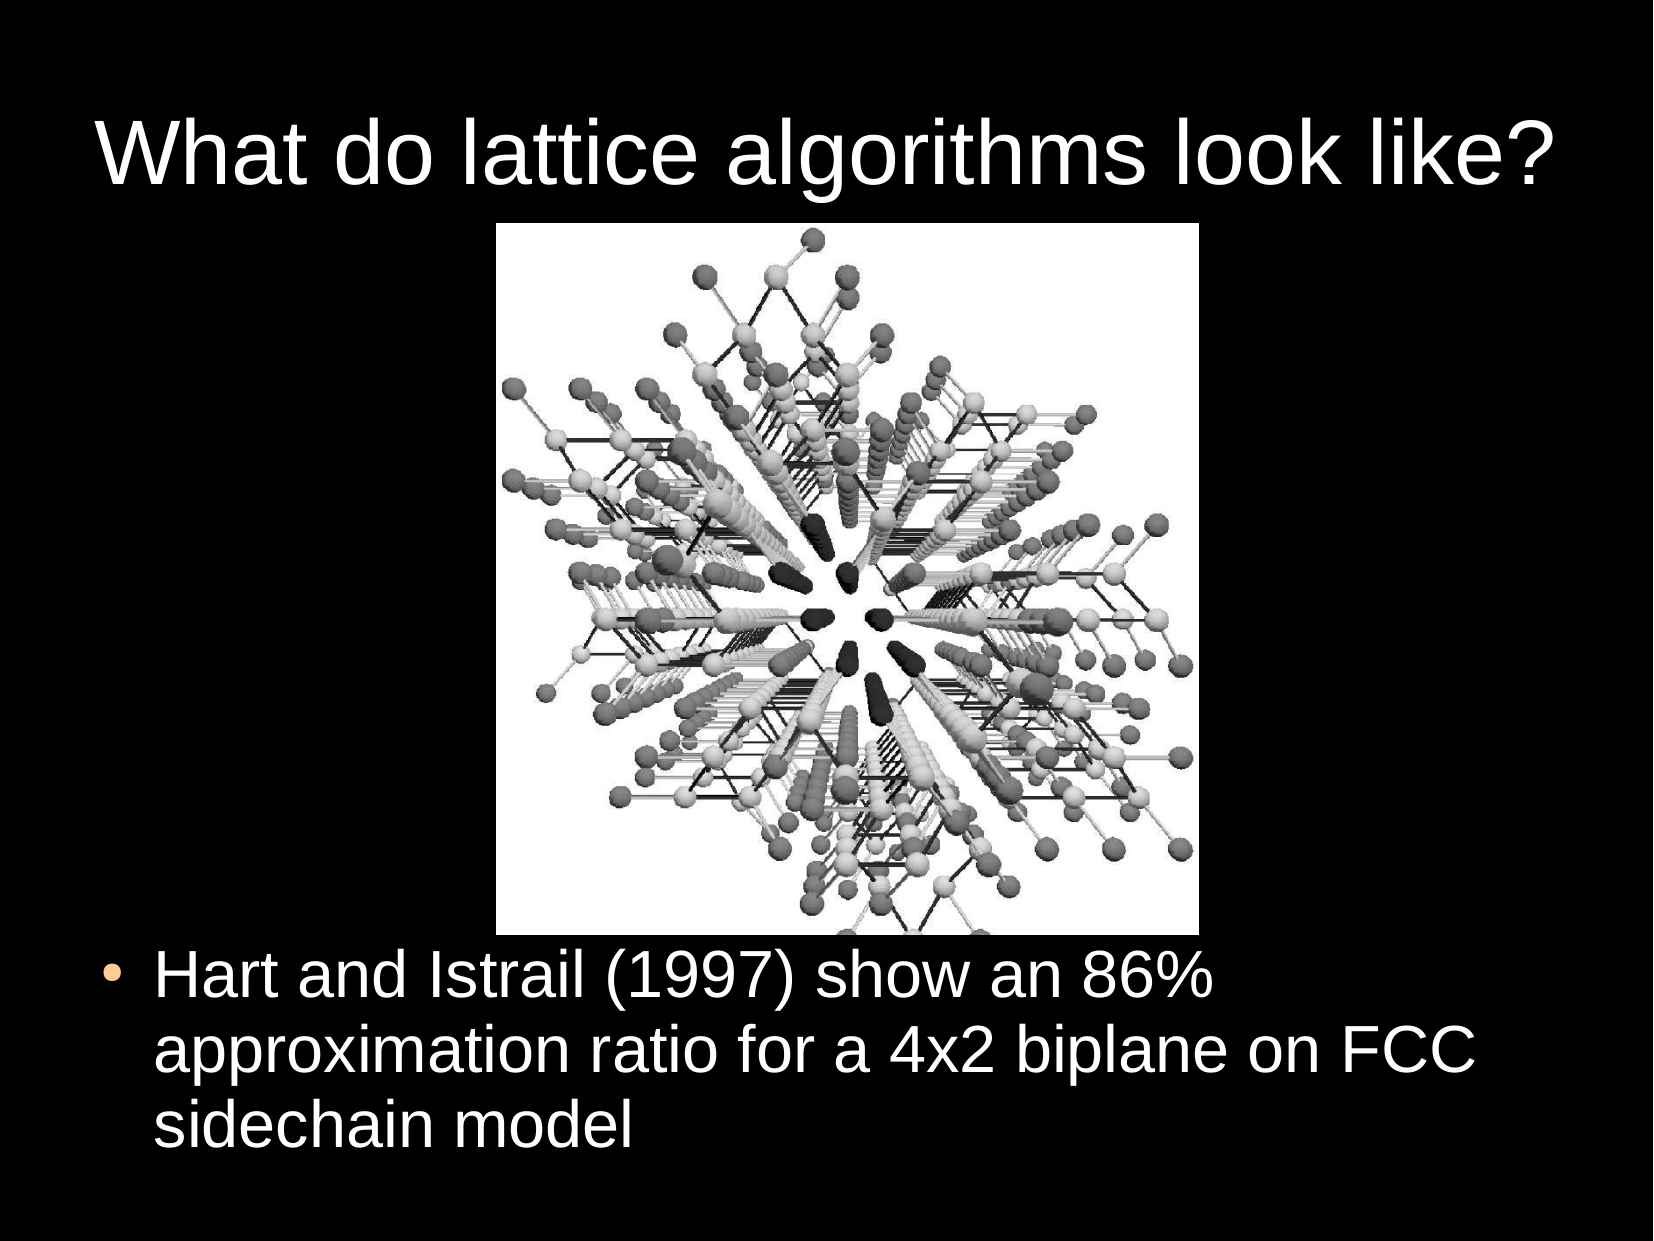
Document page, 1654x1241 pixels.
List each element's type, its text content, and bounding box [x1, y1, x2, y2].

list Hart and Istrail (1997) show an 86% approximation ratio for a 4x2 biplane on FCC sidechain model [82, 937, 1571, 1162]
picture [496, 223, 1199, 935]
title What do lattice algorithms look like? [82, 56, 1571, 250]
